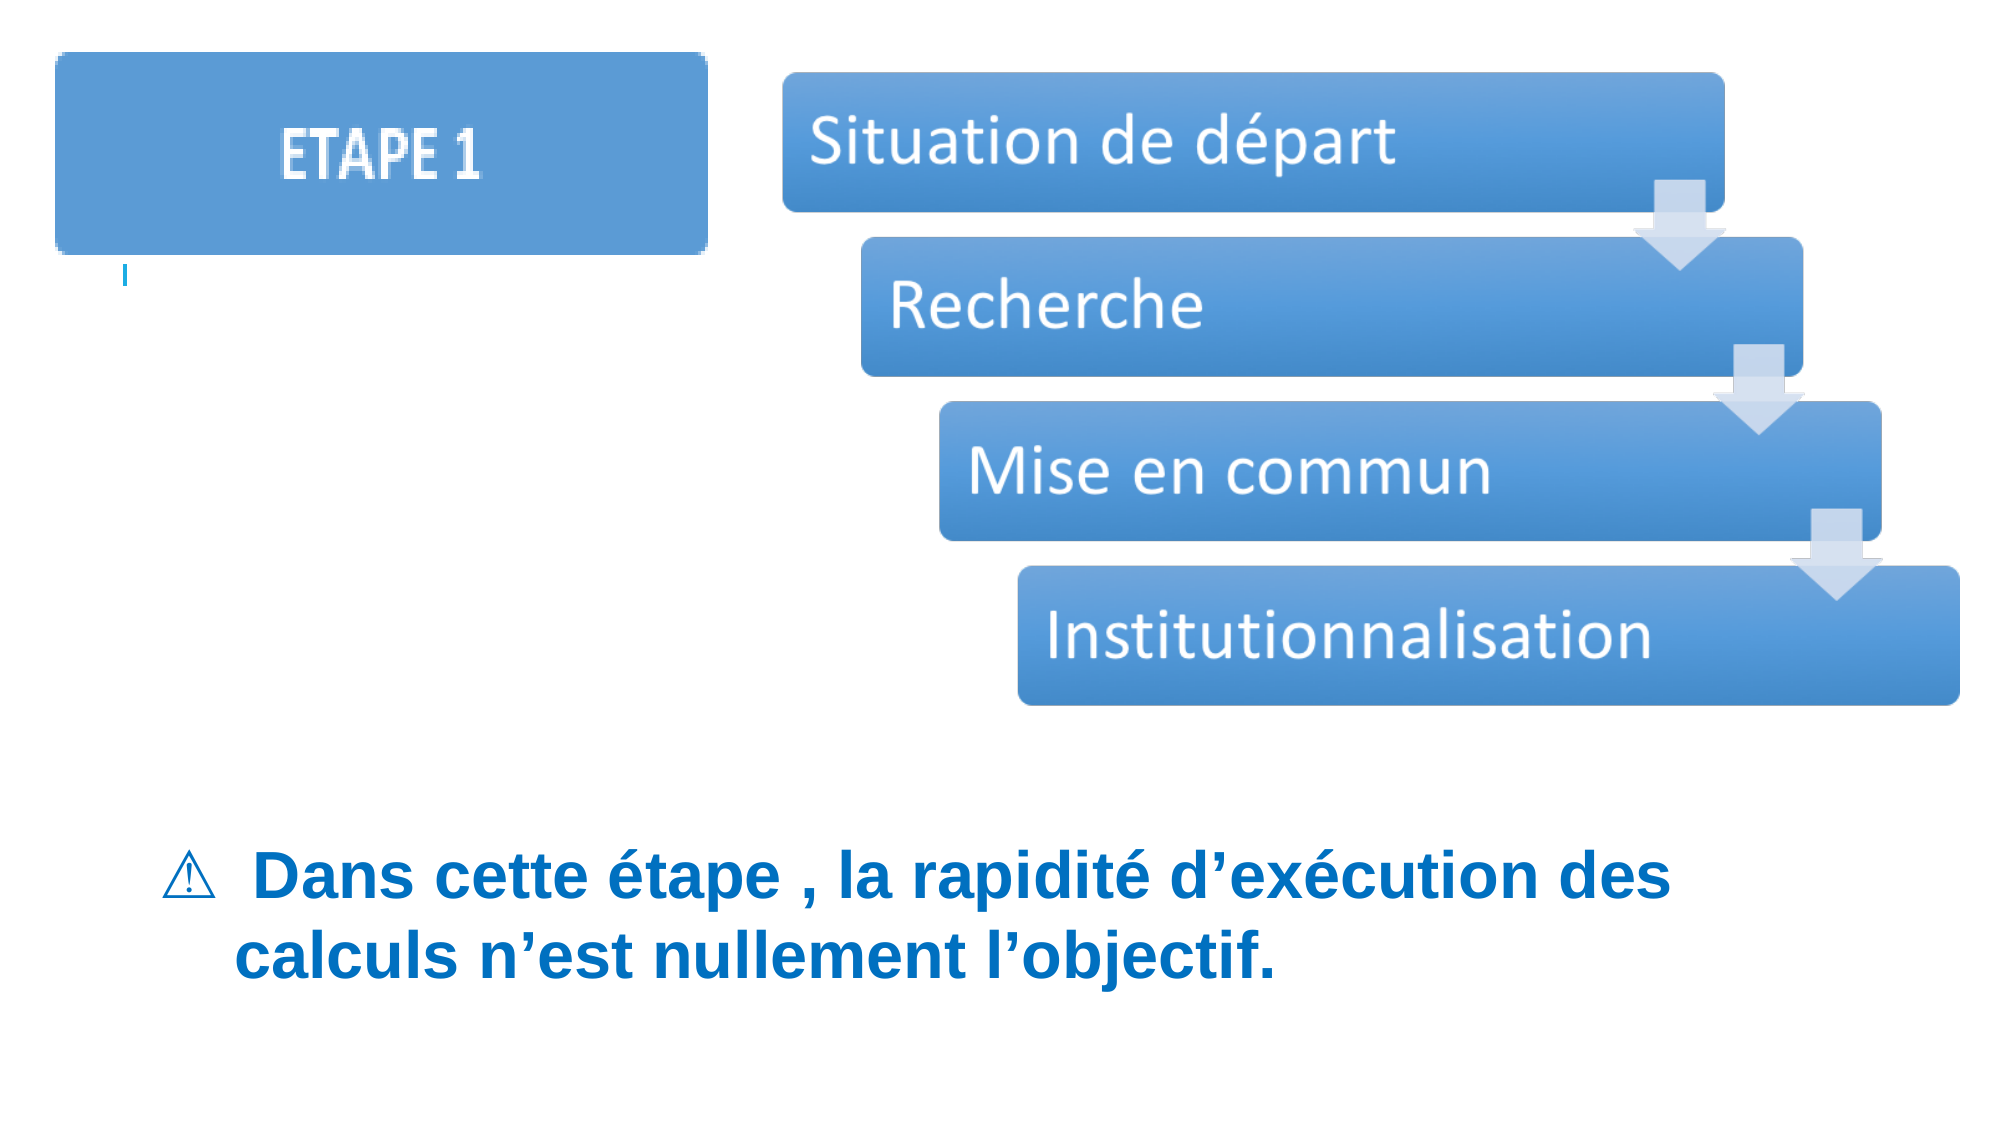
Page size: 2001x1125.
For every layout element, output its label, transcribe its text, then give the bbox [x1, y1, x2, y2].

text_box Dans cette étape , la rapidité d’exécution des calculs n’est nullement l’objectif. [144, 824, 1704, 1000]
picture [49, 0, 1960, 723]
